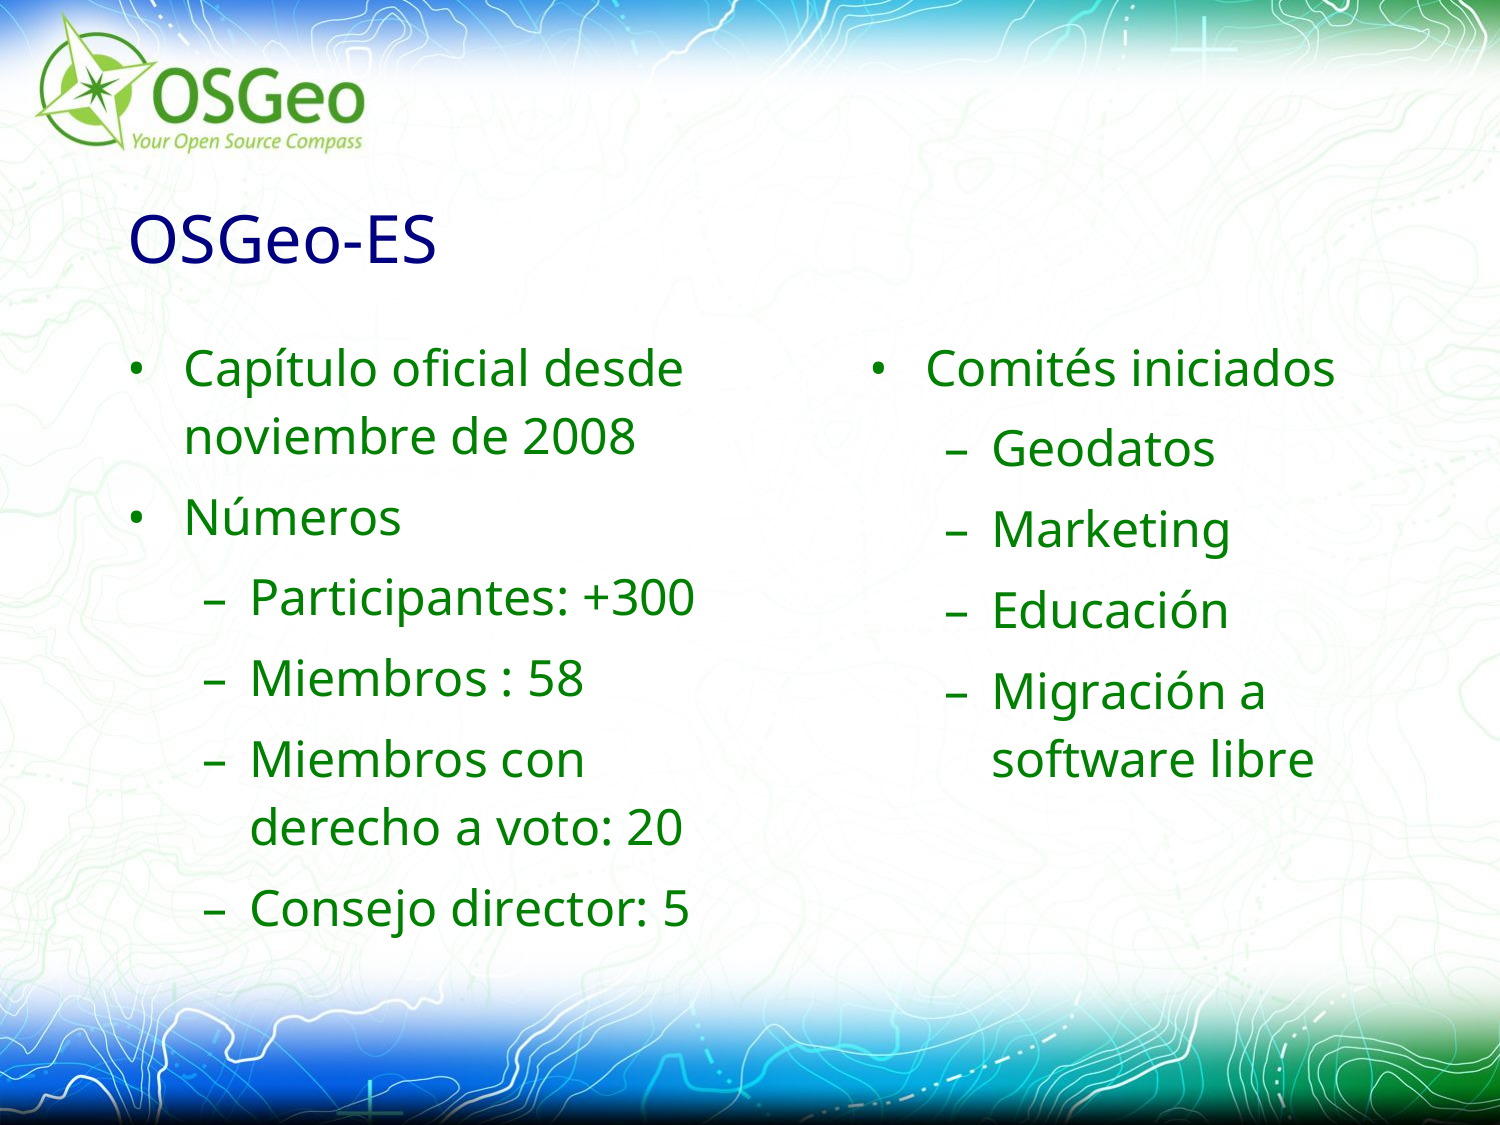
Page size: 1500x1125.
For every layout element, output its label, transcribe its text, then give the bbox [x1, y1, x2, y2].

title OSGeo-ES [112, 179, 1388, 296]
list Capítulo oficial desde noviembre de 2008 Números Participantes: +300 Miembros : 58 Miembros con derecho a voto: 20 Consejo director: 5 [112, 324, 768, 1068]
picture [0, 0, 1500, 1125]
list Comités iniciados Geodatos Marketing Educación Migración a software libre [854, 324, 1477, 1068]
